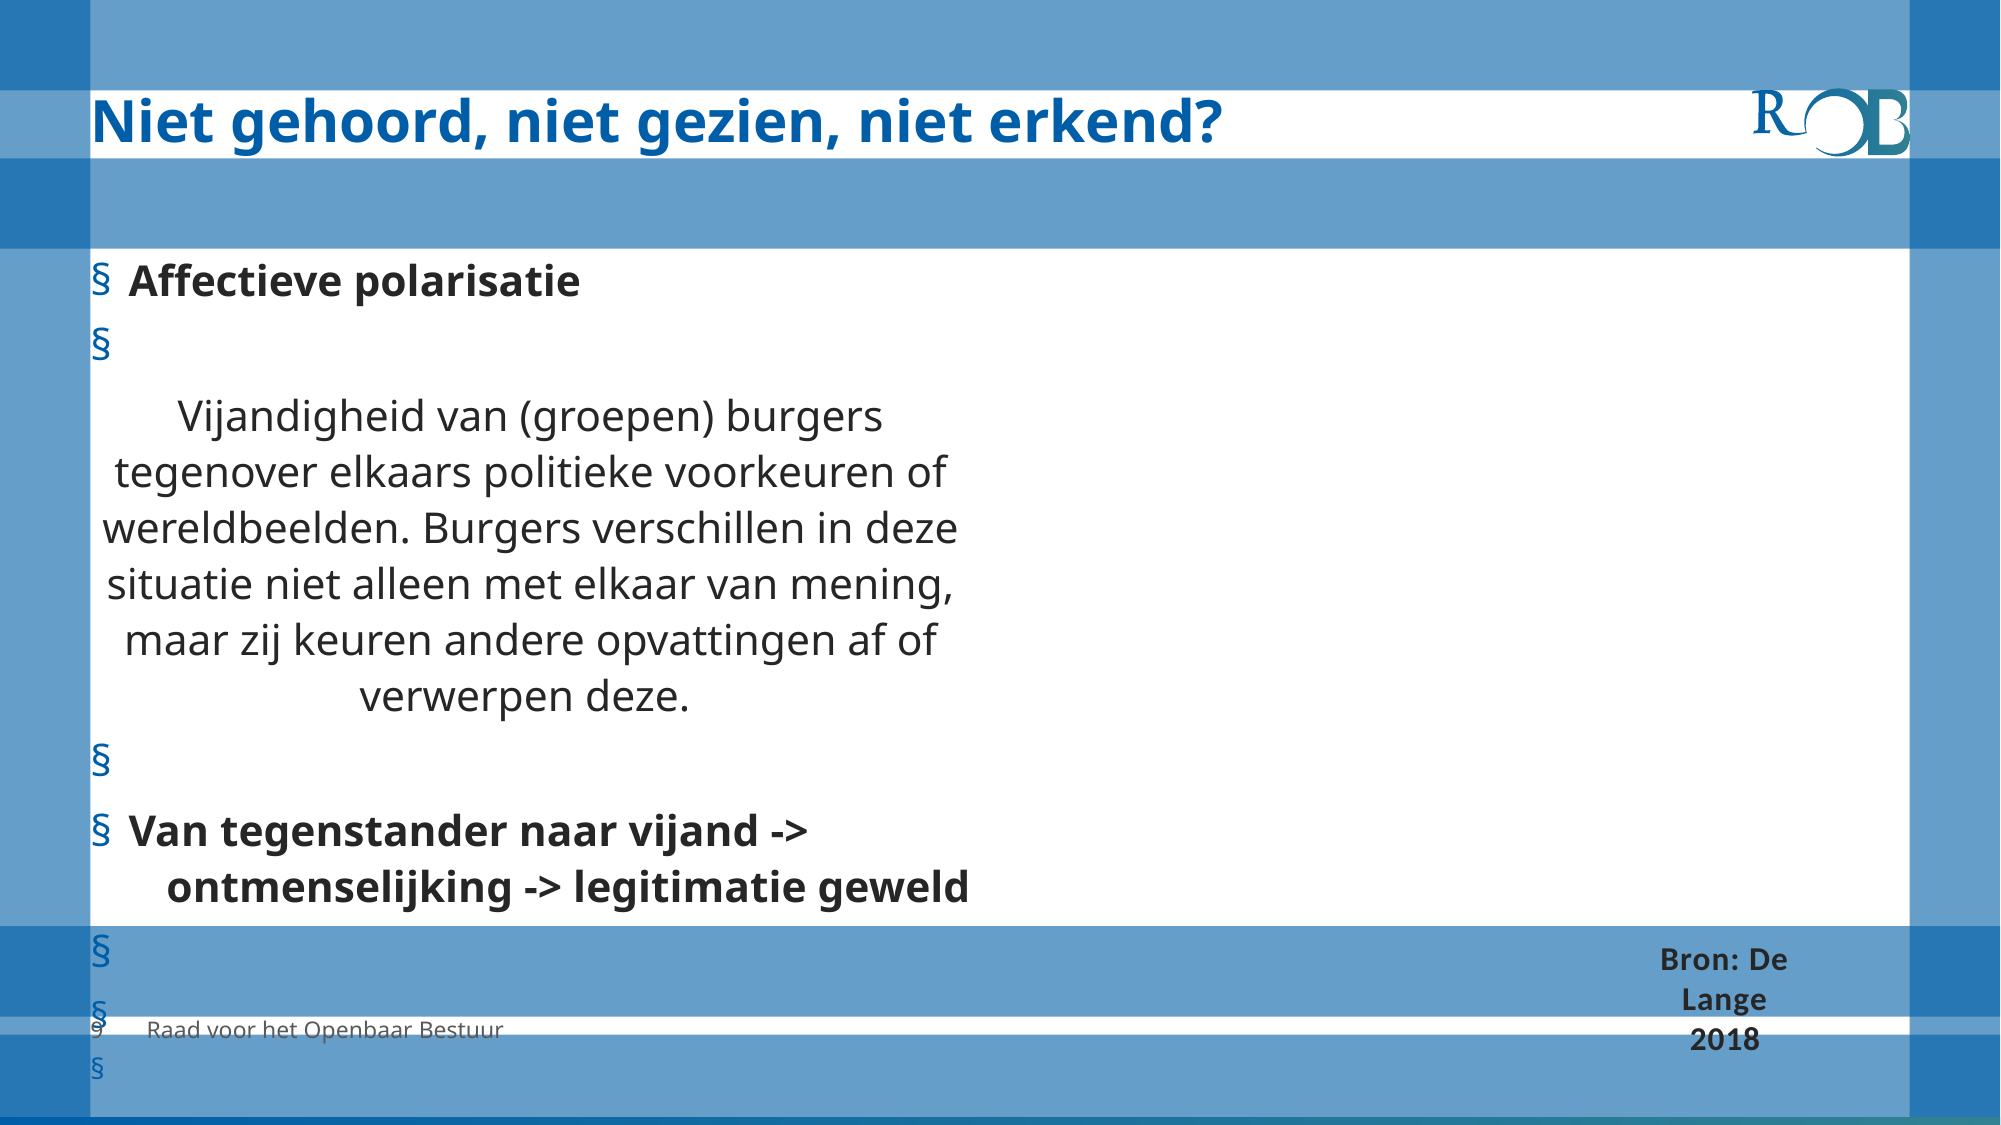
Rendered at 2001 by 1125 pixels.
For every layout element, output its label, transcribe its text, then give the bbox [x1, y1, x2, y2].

list Affectieve polarisatie Vijandigheid van (groepen) burgers tegenover elkaars politieke voorkeuren of wereldbeelden. Burgers verschillen in deze situatie niet alleen met elkaar van mening, maar zij keuren andere opvattingen af of verwerpen deze. Van tegenstander naar vijand -> ontmenselijking -> legitimatie geweld [90, 248, 1910, 928]
text_box Raad voor het Openbaar Bestuur [146, 1015, 570, 1037]
text_box Bron: De Lange 2018 [1650, 922, 1801, 1073]
title Niet gehoord, niet gezien, niet erkend? [90, 91, 1662, 160]
text_box 9 [90, 1015, 143, 1037]
